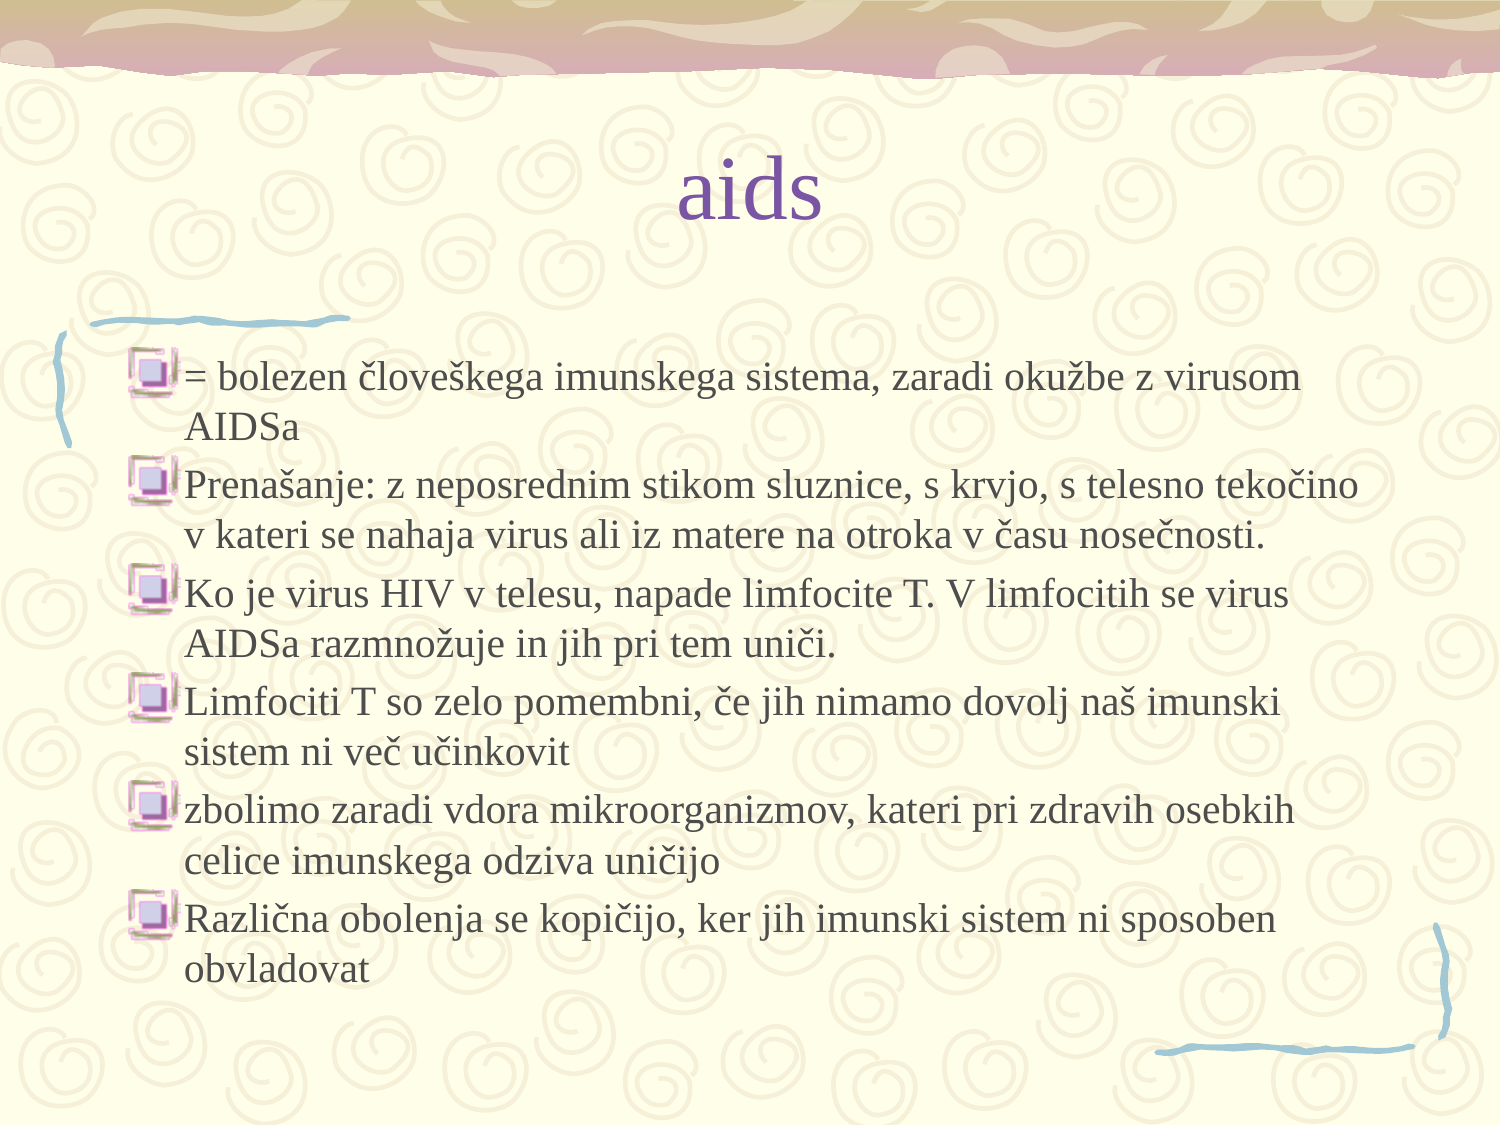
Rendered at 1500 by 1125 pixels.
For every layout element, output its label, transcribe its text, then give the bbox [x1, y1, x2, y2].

list = bolezen človeškega imunskega sistema, zaradi okužbe z virusom AIDSa Prenašanje: z neposrednim stikom sluznice, s krvjo, s telesno tekočino v kateri se nahaja virus ali iz matere na otroka v času nosečnosti. Ko je virus HIV v telesu, napade limfocite T. V limfocitih se virus AIDSa razmnožuje in jih pri tem uniči. Limfociti T so zelo pomembni, če jih nimamo dovolj naš imunski sistem ni več učinkovit zbolimo zaradi vdora mikroorganizmov, kateri pri zdravih osebkih celice imunskega odziva uničijo Različna obolenja se kopičijo, ker jih imunski sistem ni sposoben obvladovat [112, 341, 1388, 1017]
title aids [112, 89, 1388, 277]
